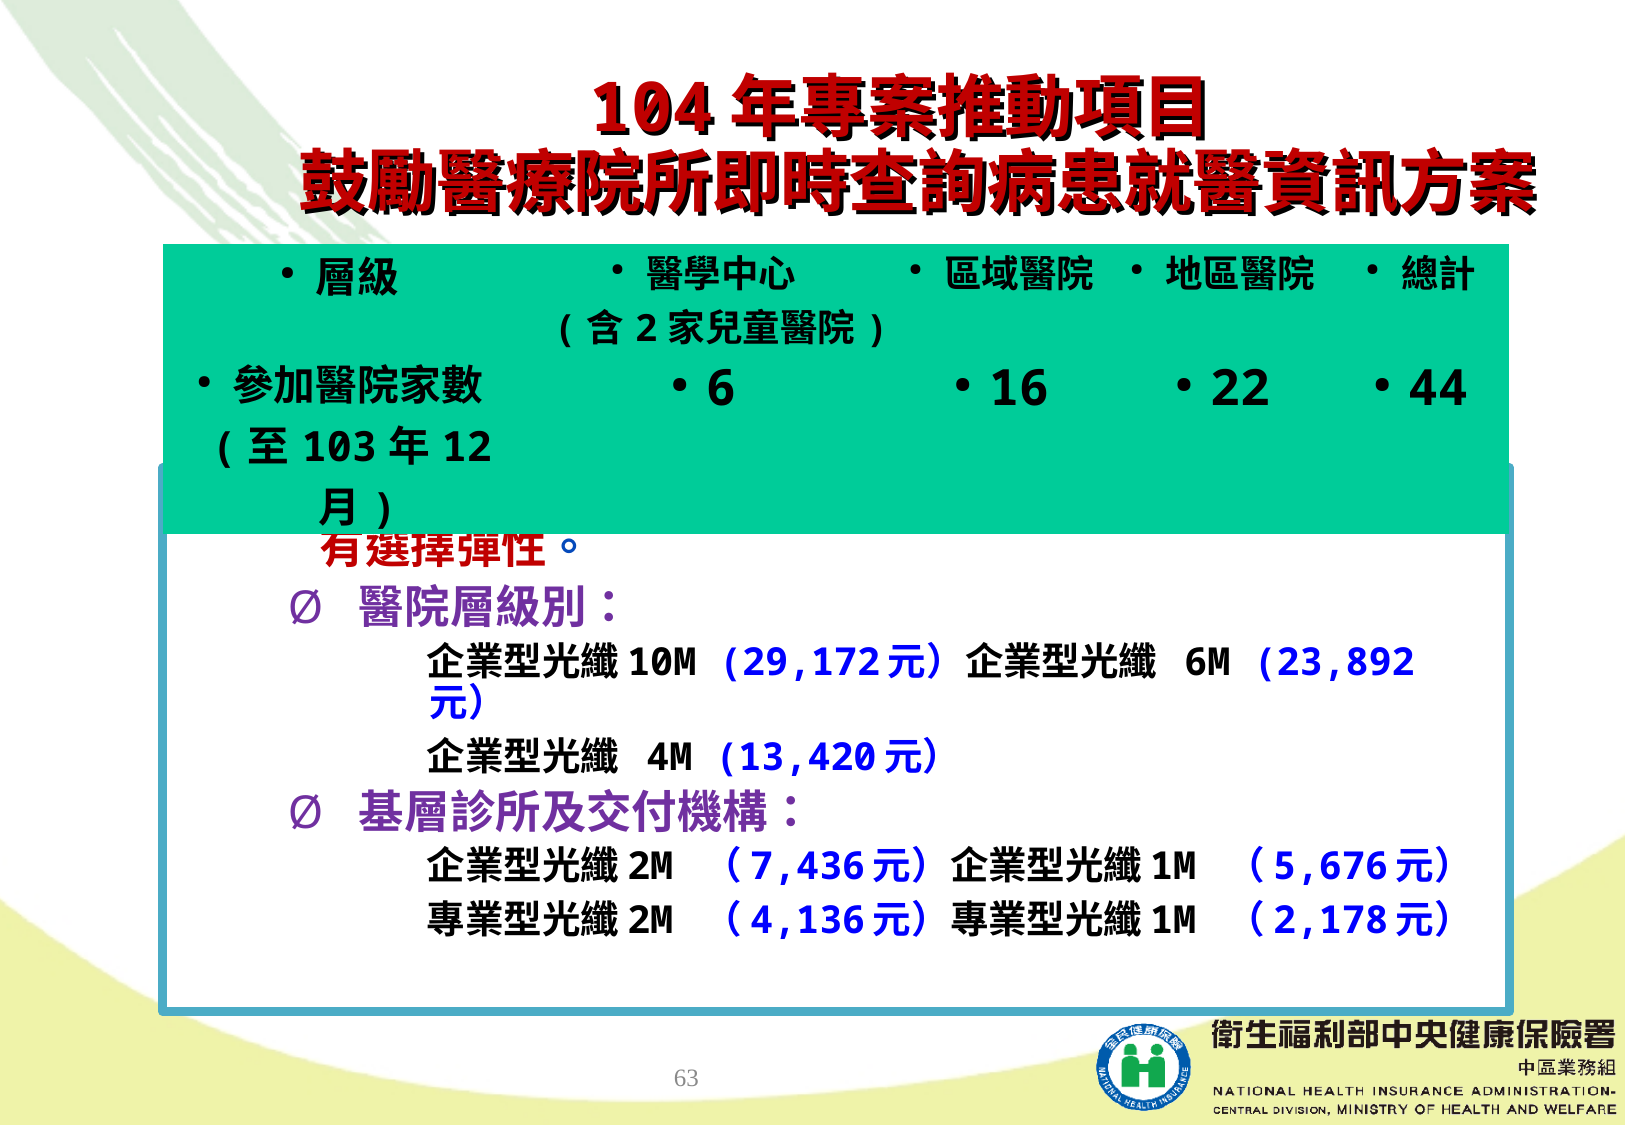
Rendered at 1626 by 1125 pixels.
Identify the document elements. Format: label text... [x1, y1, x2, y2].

table_header 區域醫院 [890, 244, 1113, 352]
text_box [658, 1046, 1039, 1107]
table_header 總計 [1333, 244, 1509, 352]
table_cell 6 [517, 352, 890, 534]
table_header 層級 [163, 244, 517, 352]
table_cell 16 [890, 352, 1113, 534]
table_cell 44 [1333, 352, 1509, 534]
list 特約醫事服務機構提升網路頻寬，考量服務規模不同，修訂為有選擇彈性。 醫院層級別： 企業型光纖10M (29,172元）企業型光纖 6M (23,892元） 企業型光纖 4M (13,420元） 基層診所及交付機構： 企業型光纖2M （7,436元）企業型光纖1M （5,676元） 專業型光纖2M （4,136元）專業型光纖1M （2,178元） [162, 467, 1510, 1012]
table_cell 參加醫院家數 (至103年12月) [163, 352, 517, 534]
text_box 104年專案推動項目 鼓勵醫療院所即時查詢病患就醫資訊方案 [245, 42, 1556, 251]
table_cell 22 [1113, 352, 1333, 534]
table_header 地區醫院 [1113, 244, 1333, 352]
table_header 醫學中心 (含2家兒童醫院) [517, 244, 890, 352]
